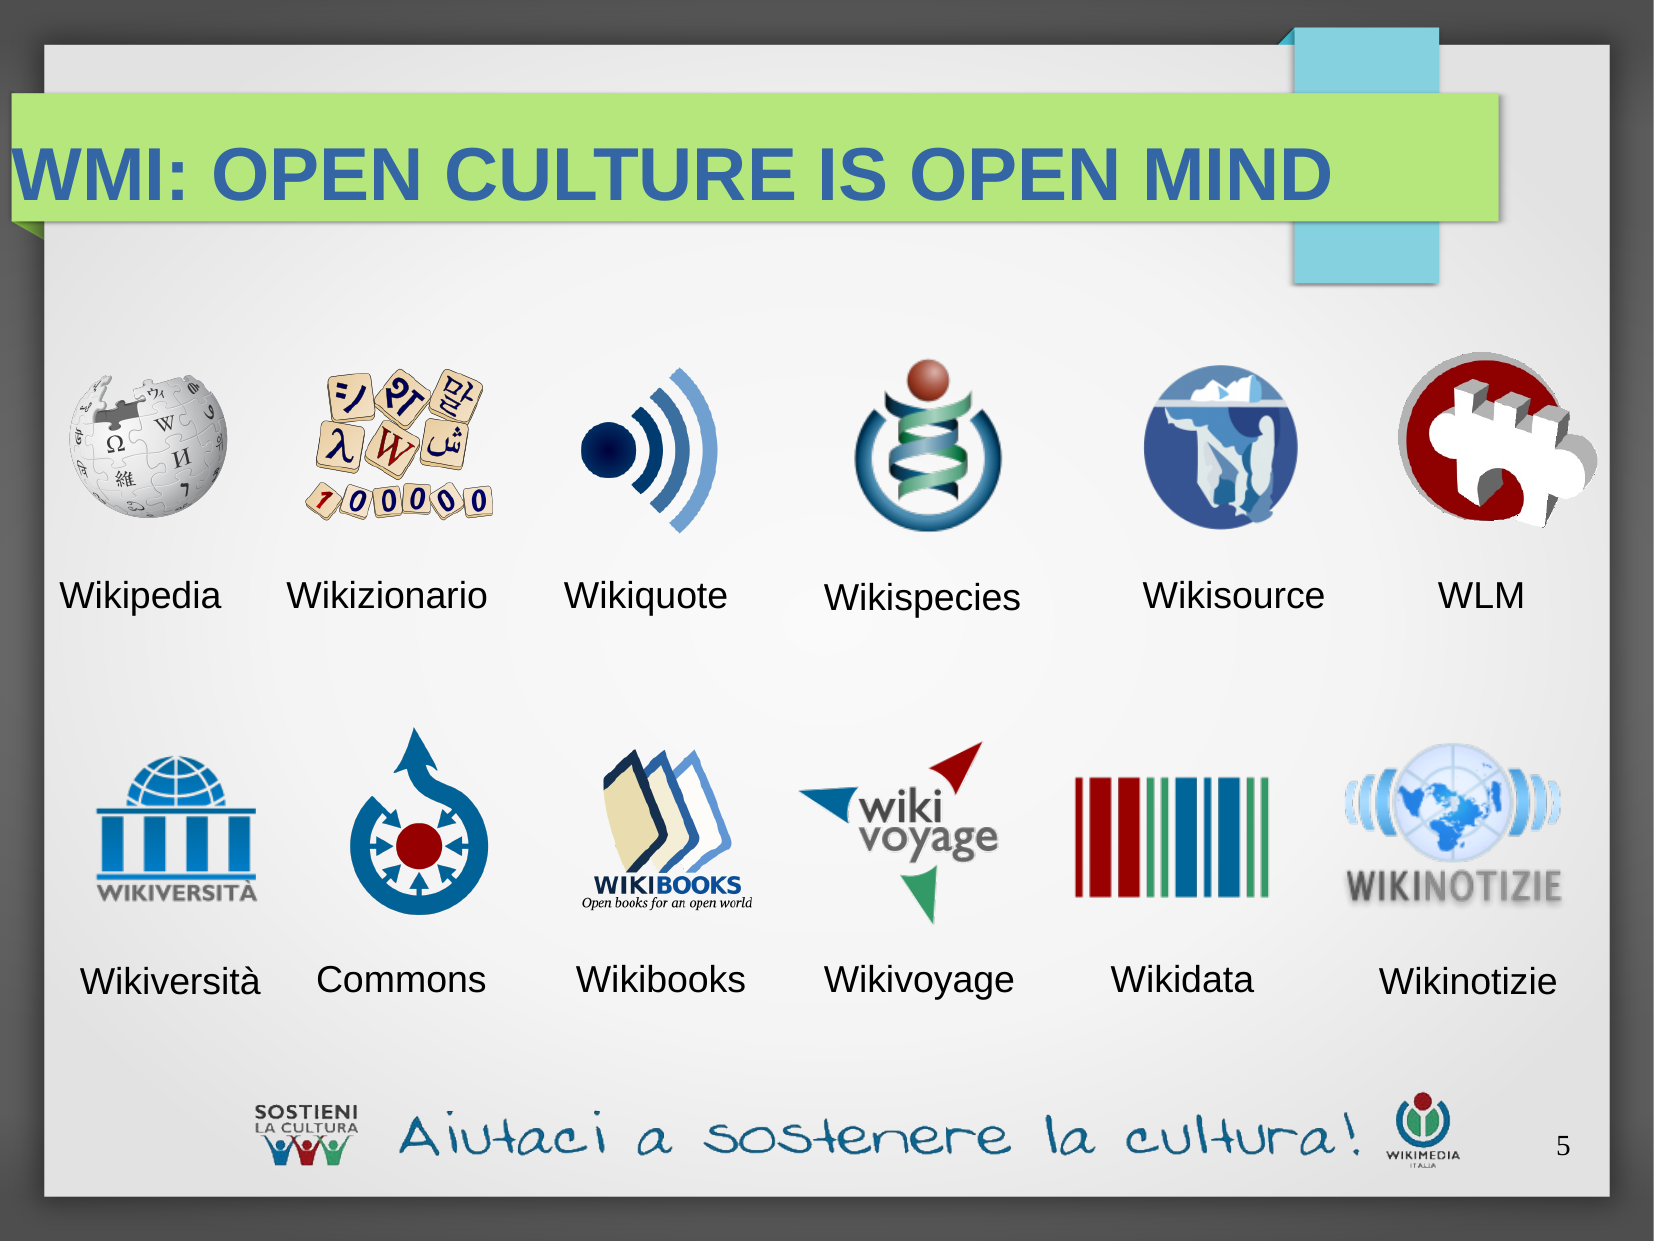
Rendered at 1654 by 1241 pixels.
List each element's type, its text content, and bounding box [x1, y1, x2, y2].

text_box Wikizionario [271, 566, 520, 624]
text_box Commons [301, 950, 517, 1008]
text_box WLM [1423, 566, 1542, 624]
text_box Wikipedia [44, 566, 237, 624]
text_box Wikispecies [809, 569, 1060, 626]
text_box Wikivoyage [809, 950, 1046, 1008]
text_box Wikidata [1095, 950, 1288, 1008]
text_box Wikibooks [561, 950, 774, 1008]
text_box Wikinotizie [1364, 952, 1583, 1010]
text_box Wikiquote [549, 566, 786, 624]
text_box Wikisource [1127, 566, 1341, 624]
text_box Wikiversità [64, 952, 278, 1010]
picture [0, 0, 1654, 1241]
title WMI: OPEN CULTURE IS OPEN MIND [11, 17, 1642, 249]
